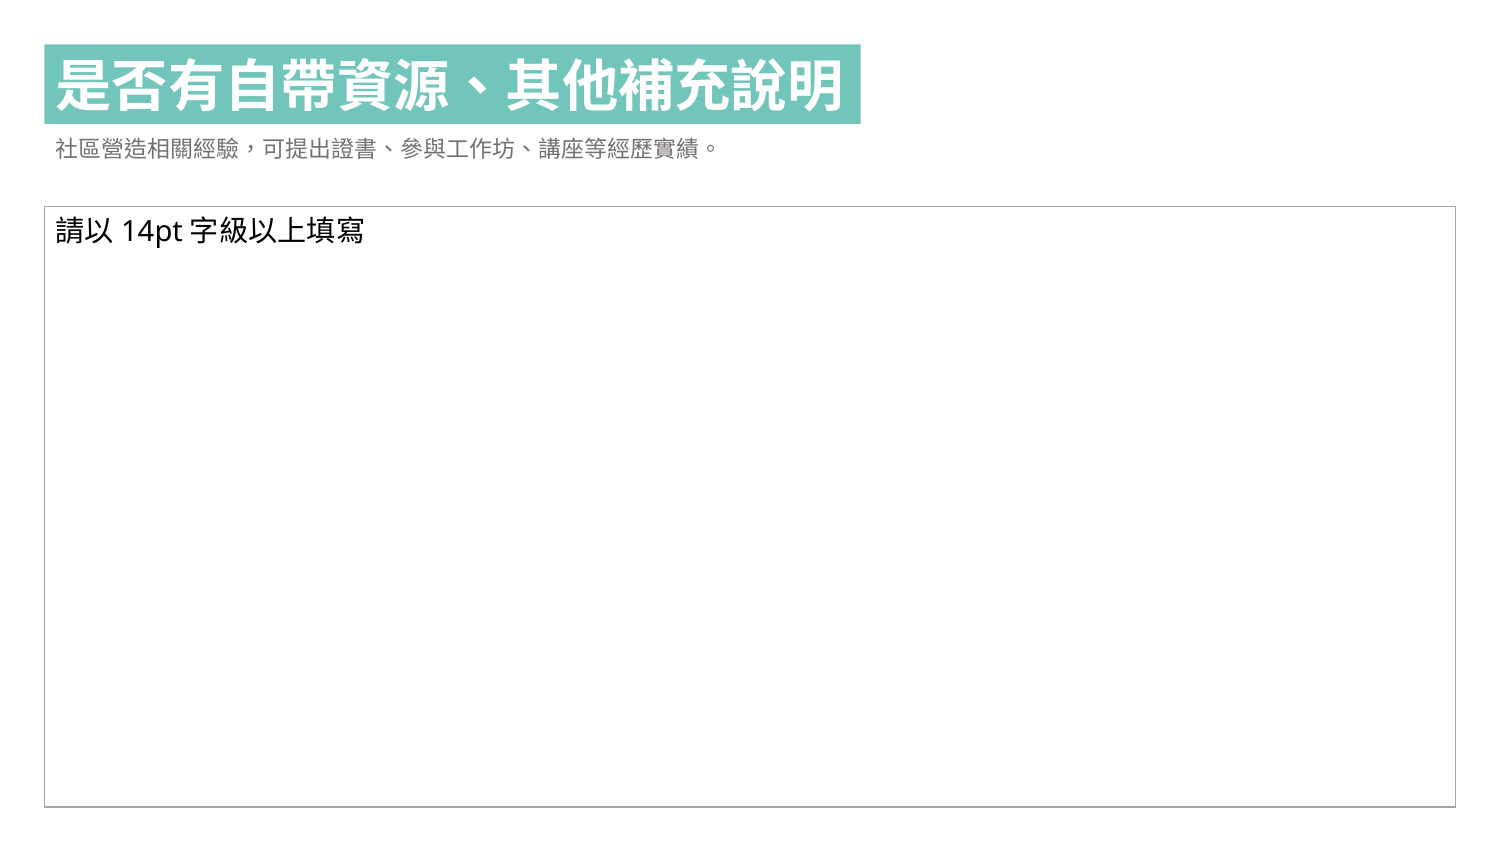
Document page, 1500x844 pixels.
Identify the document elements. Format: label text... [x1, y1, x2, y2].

text_box 請以14pt字級以上填寫 [44, 206, 1456, 807]
text_box 社區營造相關經驗，可提出證書、參與工作坊、講座等經歷實績。 [44, 128, 1432, 168]
text_box 是否有自帶資源、其他補充說明 [44, 44, 861, 124]
